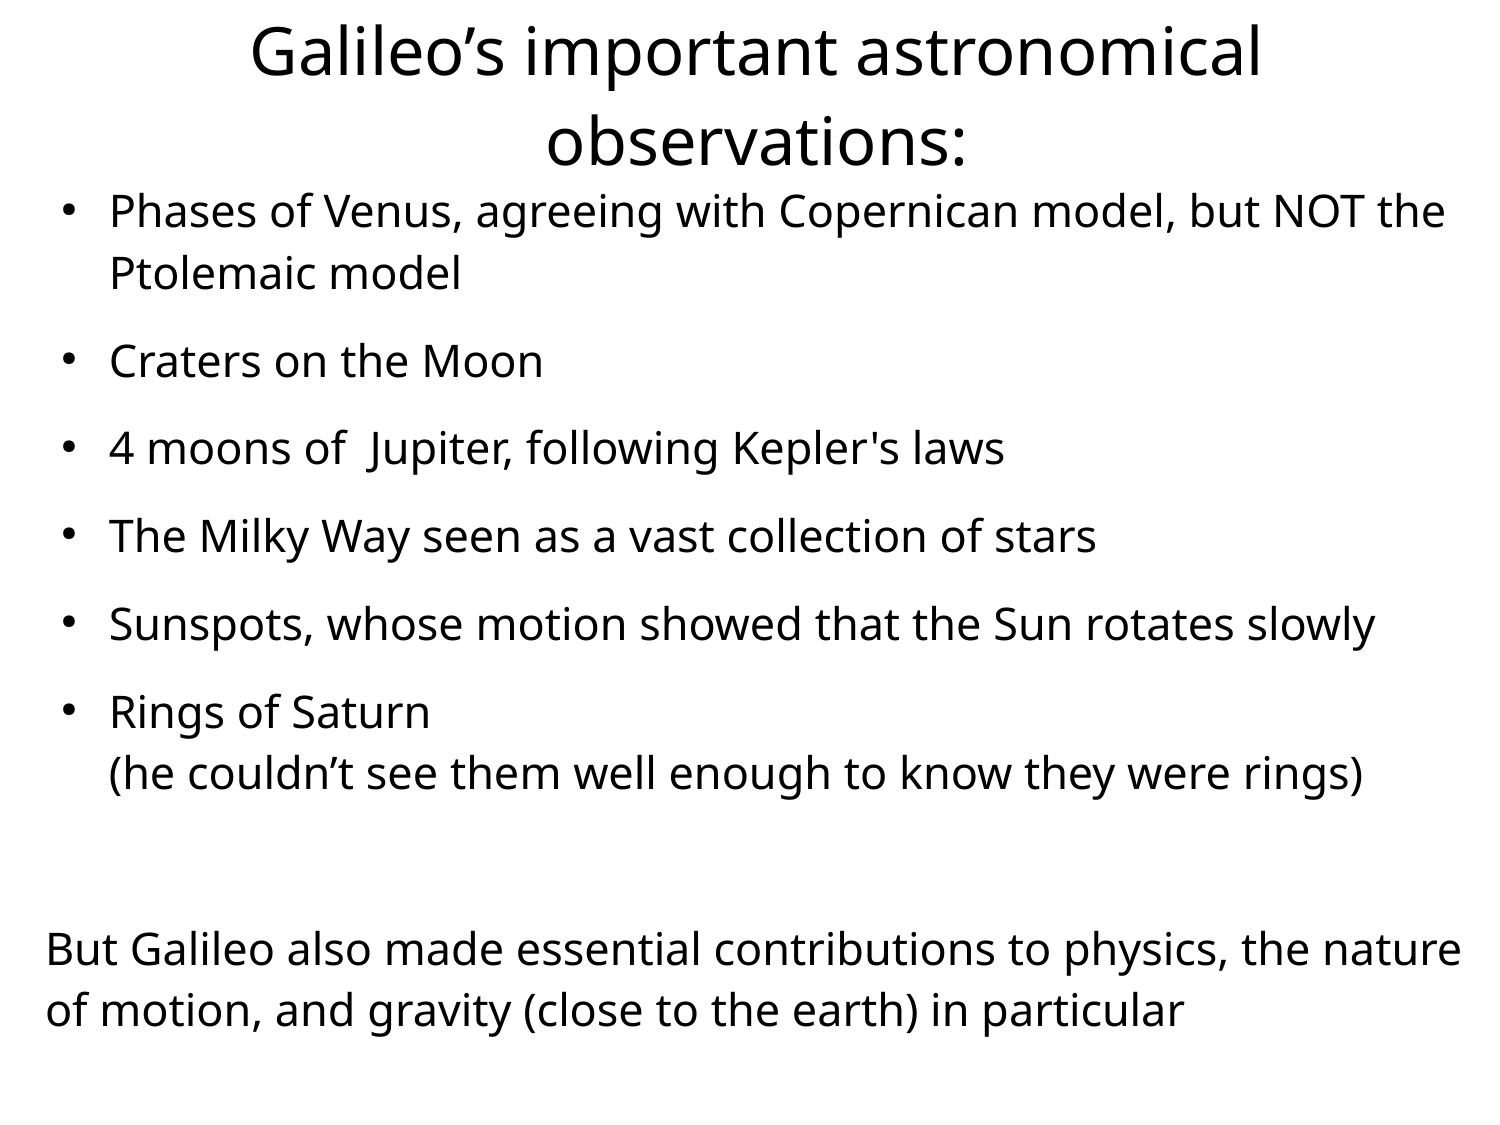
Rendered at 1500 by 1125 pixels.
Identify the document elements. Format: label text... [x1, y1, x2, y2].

title Galileo’s important astronomical observations: [45, 55, 1471, 134]
list Phases of Venus, agreeing with Copernican model, but NOT the Ptolemaic model Craters on the Moon 4 moons of Jupiter, following Kepler's laws The Milky Way seen as a vast collection of stars Sunspots, whose motion showed that the Sun rotates slowly Rings of Saturn (he couldn’t see them well enough to know they were rings) But Galileo also made essential contributions to physics, the nature of motion, and gravity (close to the earth) in particular [45, 179, 1471, 1051]
